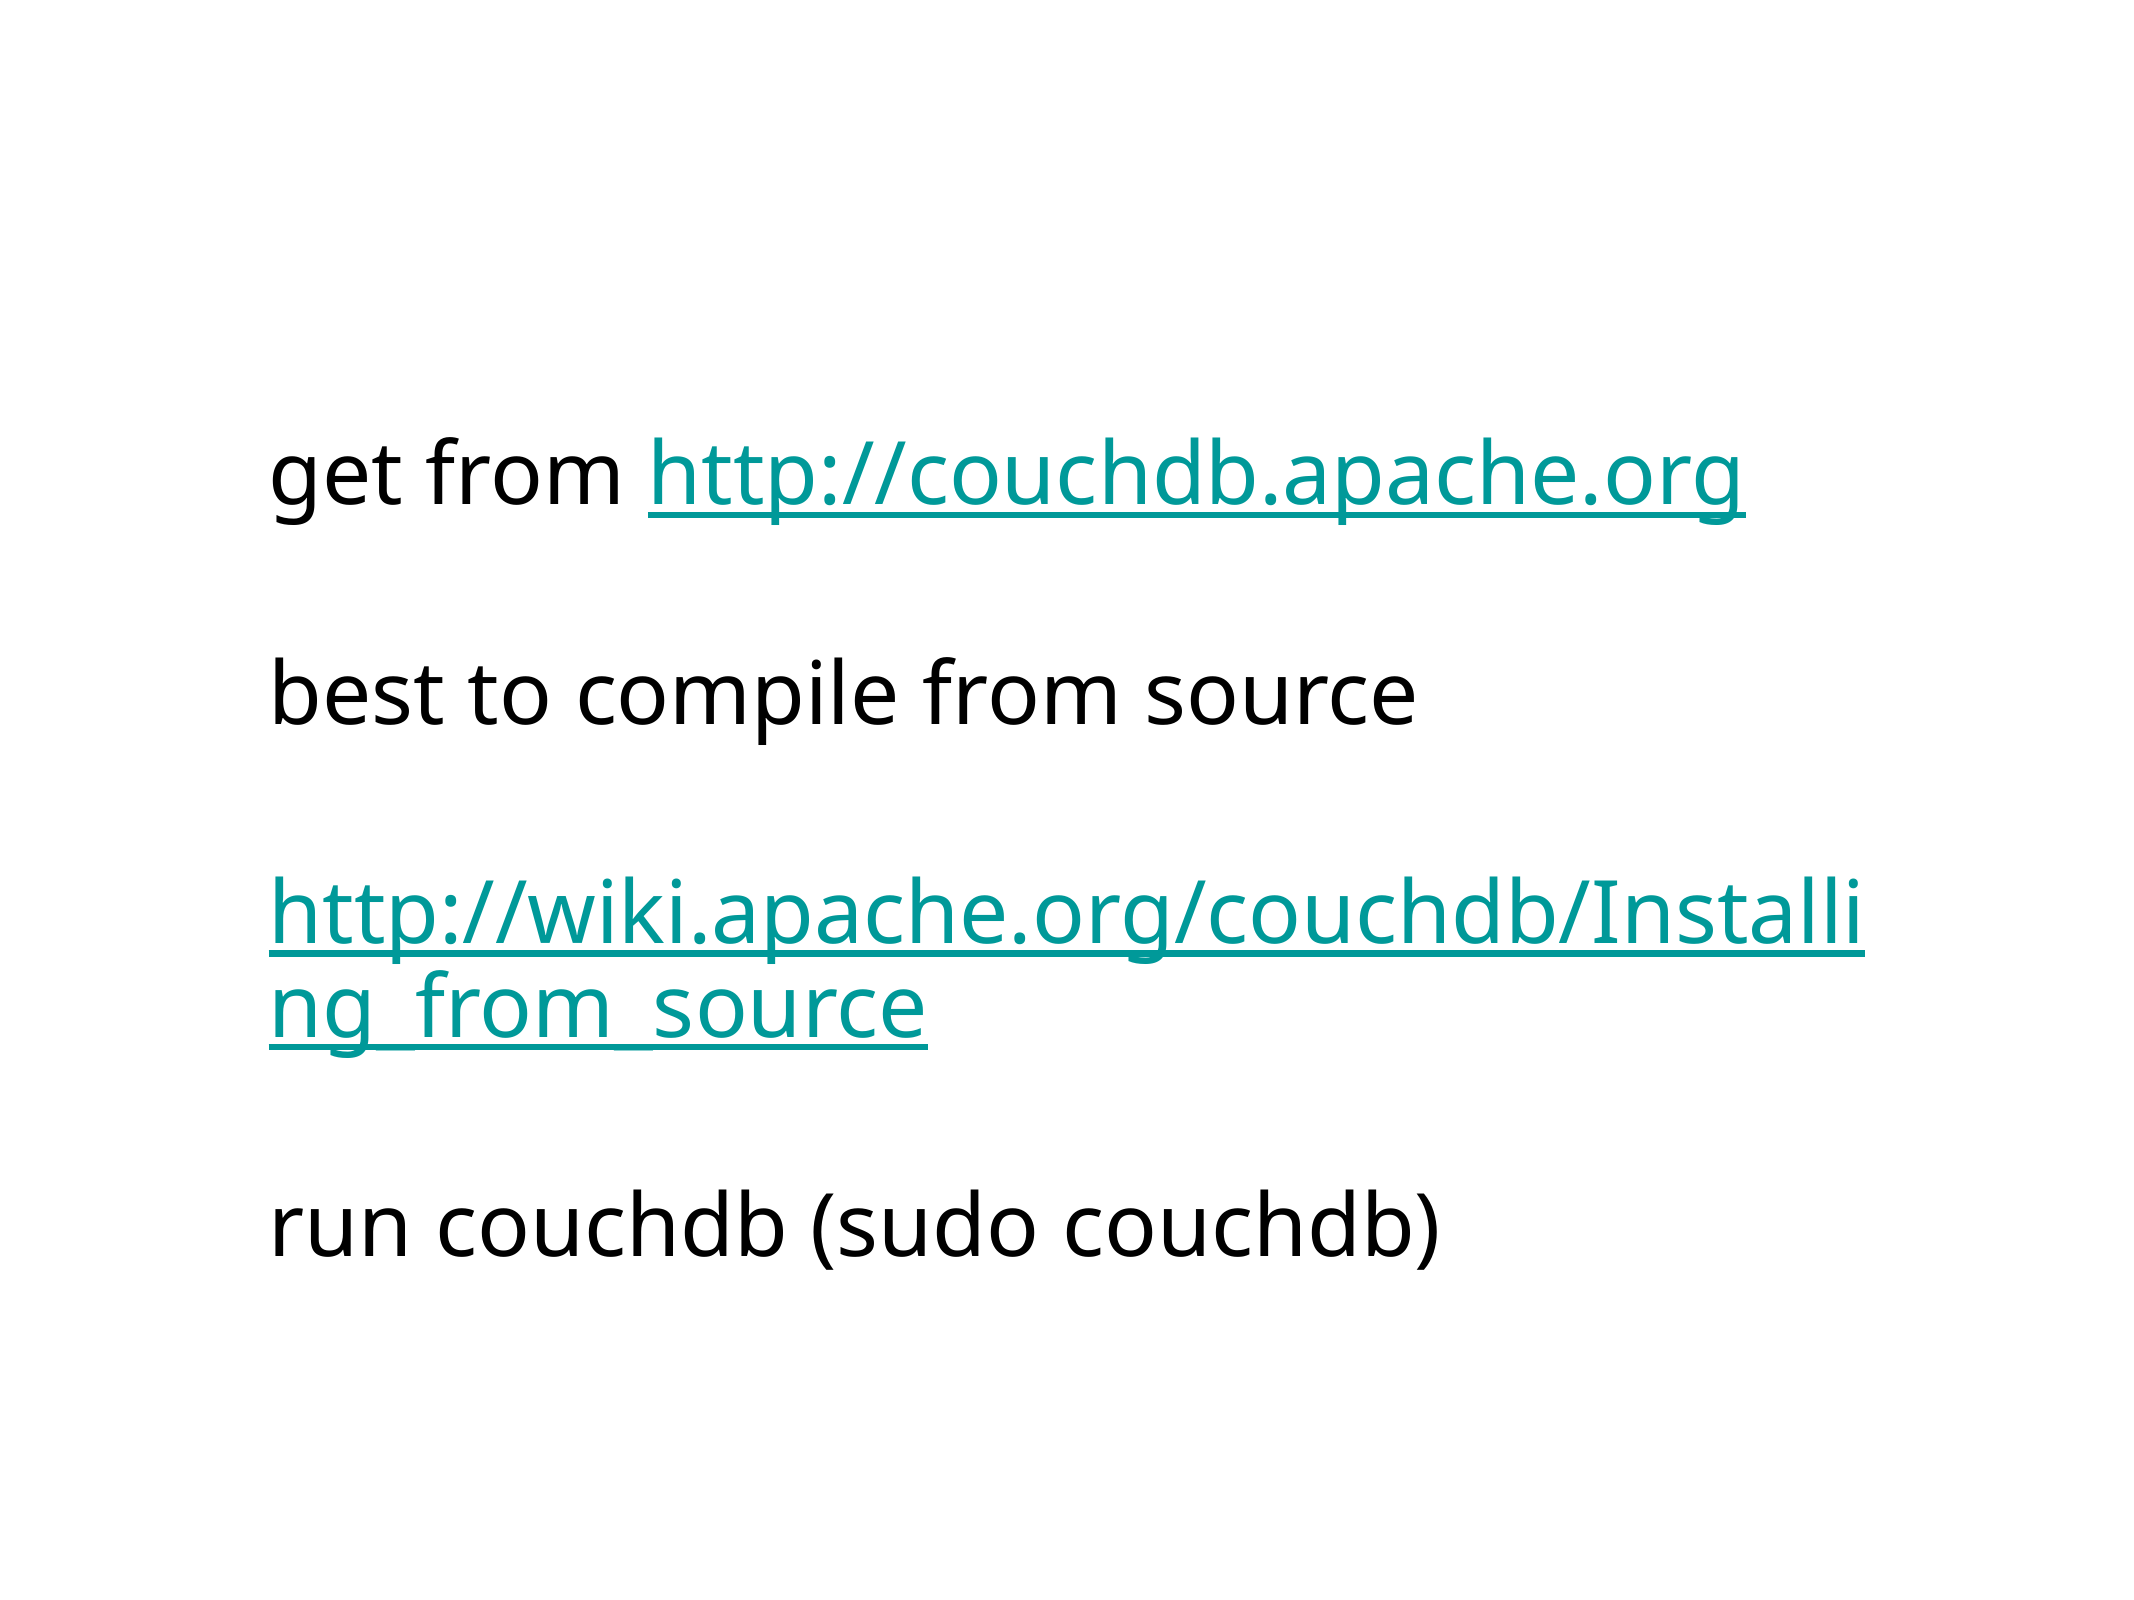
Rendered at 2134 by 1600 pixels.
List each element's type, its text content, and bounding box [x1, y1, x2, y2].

list get from http://couchdb.apache.org best to compile from source http://wiki.apache.org/couchdb/Installing_from_source run couchdb (sudo couchdb) [208, 208, 1925, 1392]
